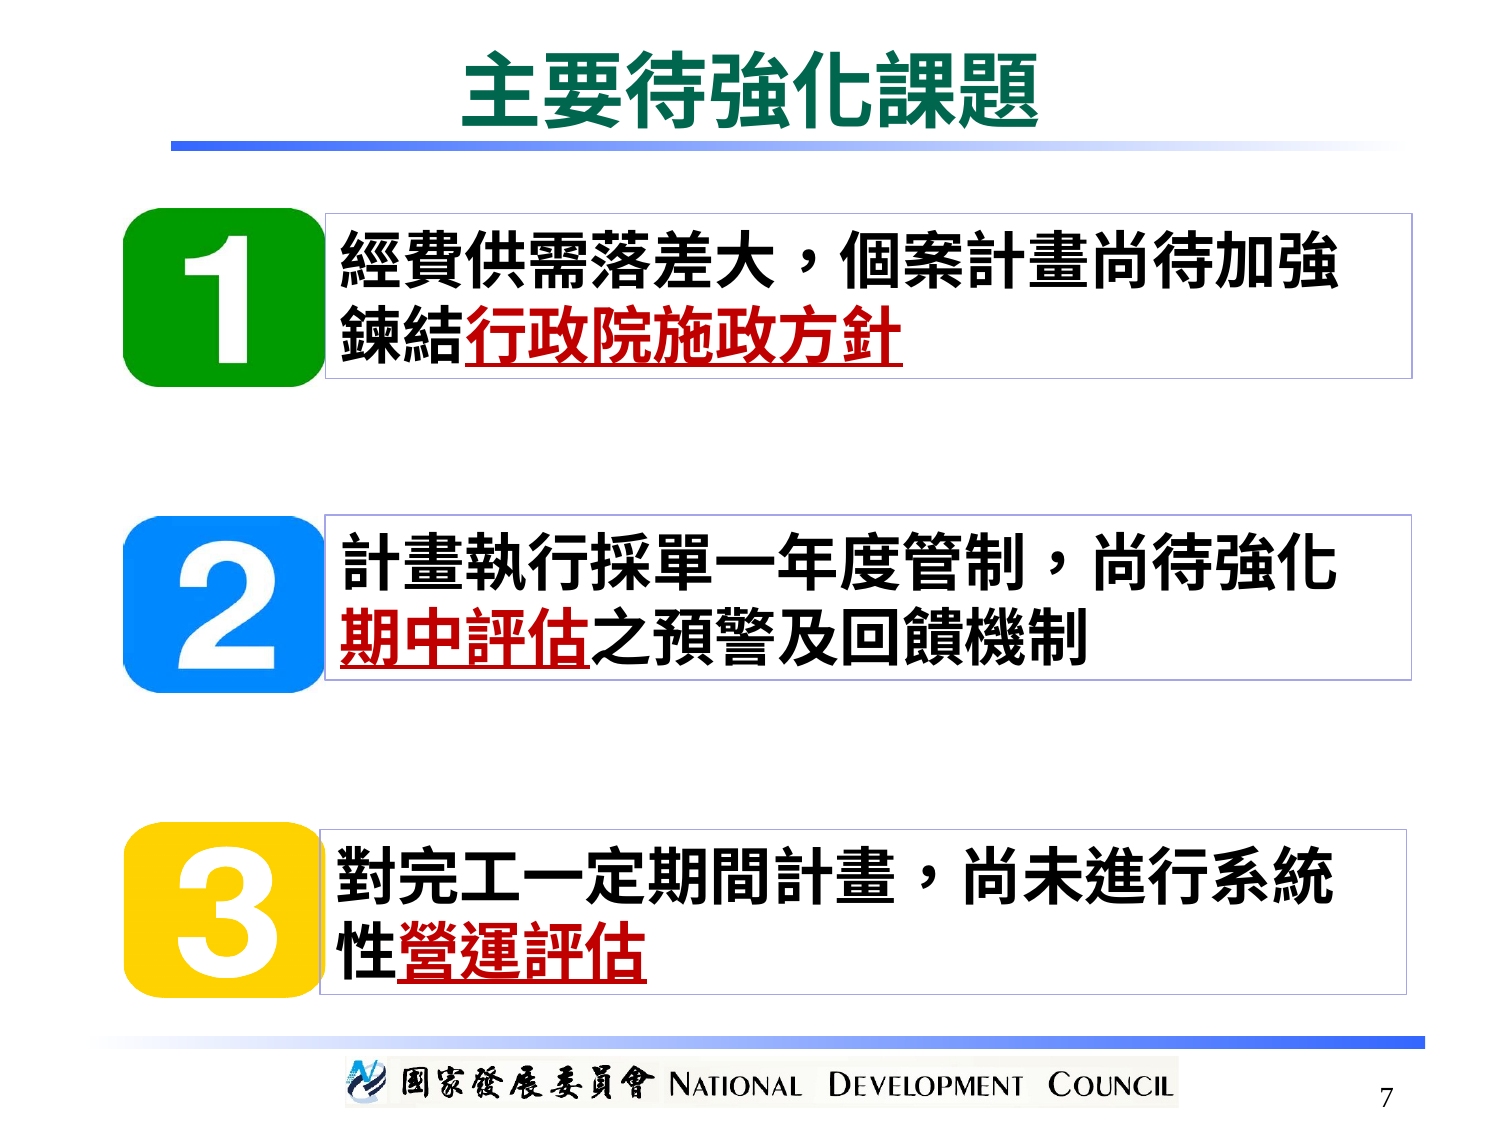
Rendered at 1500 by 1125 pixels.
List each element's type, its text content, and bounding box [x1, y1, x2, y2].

text_box 計畫執行採單一年度管制，尚待強化期中評估之預警及回饋機制 [325, 515, 1412, 680]
text_box 7 [1364, 1070, 1490, 1106]
text_box 對完工一定期間計畫，尚未進行系統性營運評估 [320, 829, 1407, 994]
text_box 主要待強化課題 [0, 31, 1500, 146]
text_box 經費供需落差大，個案計畫尚待加強鍊結行政院施政方針 [325, 213, 1412, 378]
picture [123, 822, 326, 998]
picture [123, 208, 325, 387]
picture [123, 516, 326, 693]
